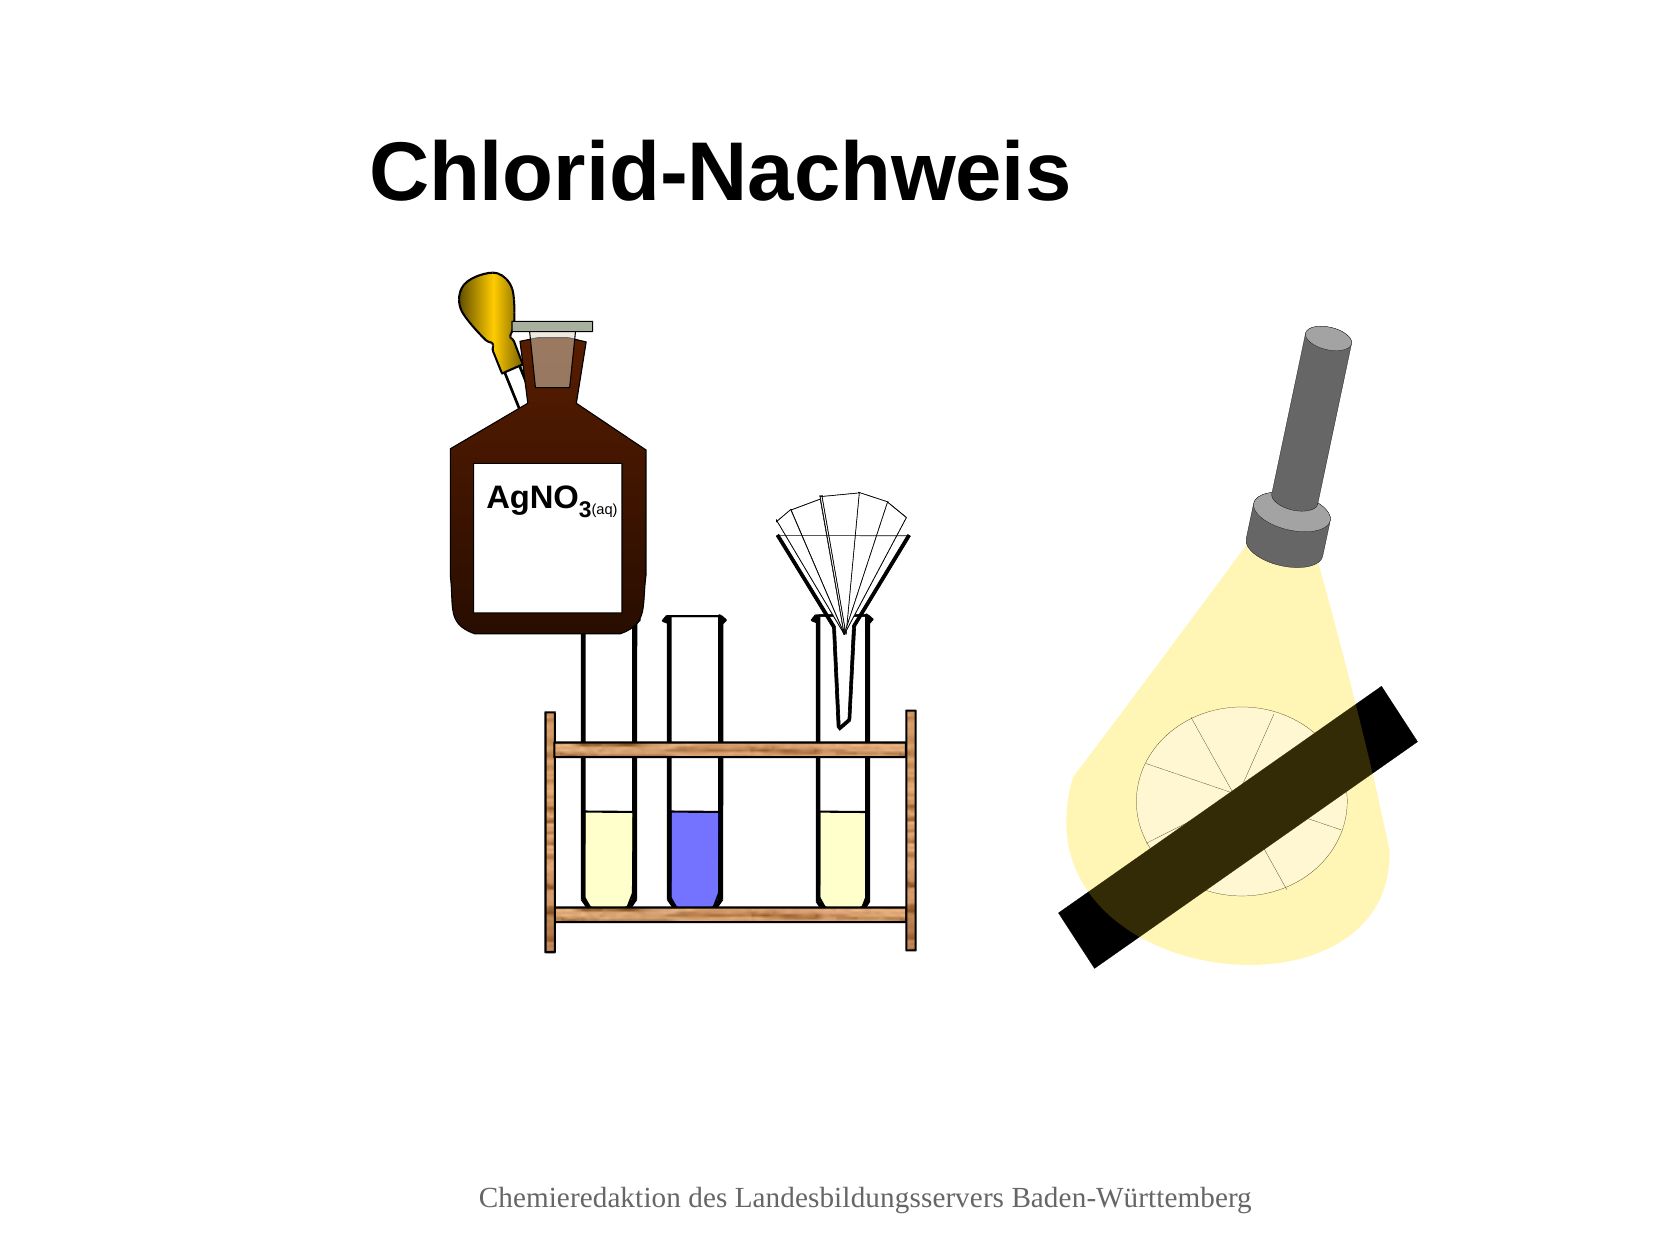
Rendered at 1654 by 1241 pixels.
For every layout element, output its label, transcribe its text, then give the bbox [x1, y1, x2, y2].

picture [283, 271, 1418, 969]
text_box Chlorid-Nachweis [354, 118, 1087, 226]
